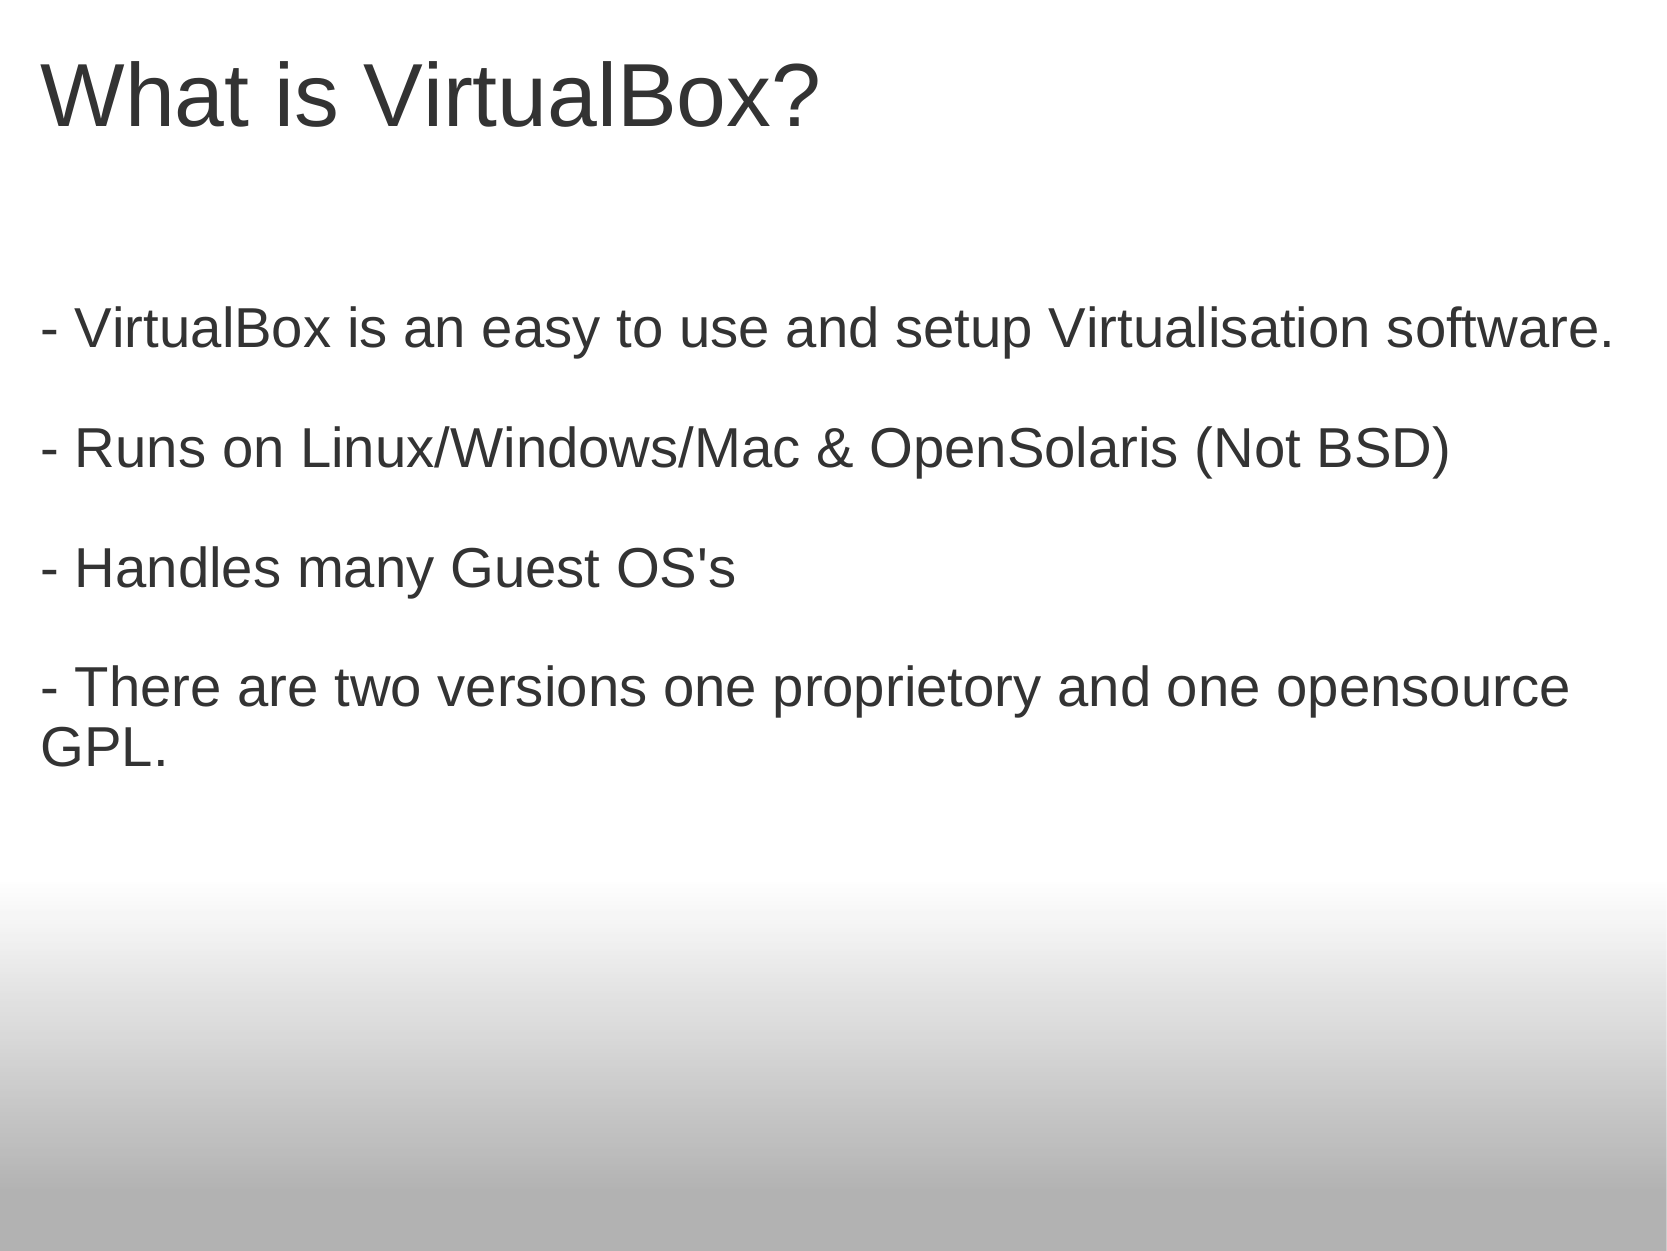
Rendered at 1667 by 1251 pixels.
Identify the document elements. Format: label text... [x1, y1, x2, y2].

picture [0, 0, 1667, 1251]
list - VirtualBox is an easy to use and setup Virtualisation software. - Runs on Linux/Windows/Mac & OpenSolaris (Not BSD) - Handles many Guest OS's - There are two versions one proprietory and one opensource GPL. [40, 300, 1627, 1201]
title What is VirtualBox? [40, 50, 1627, 201]
